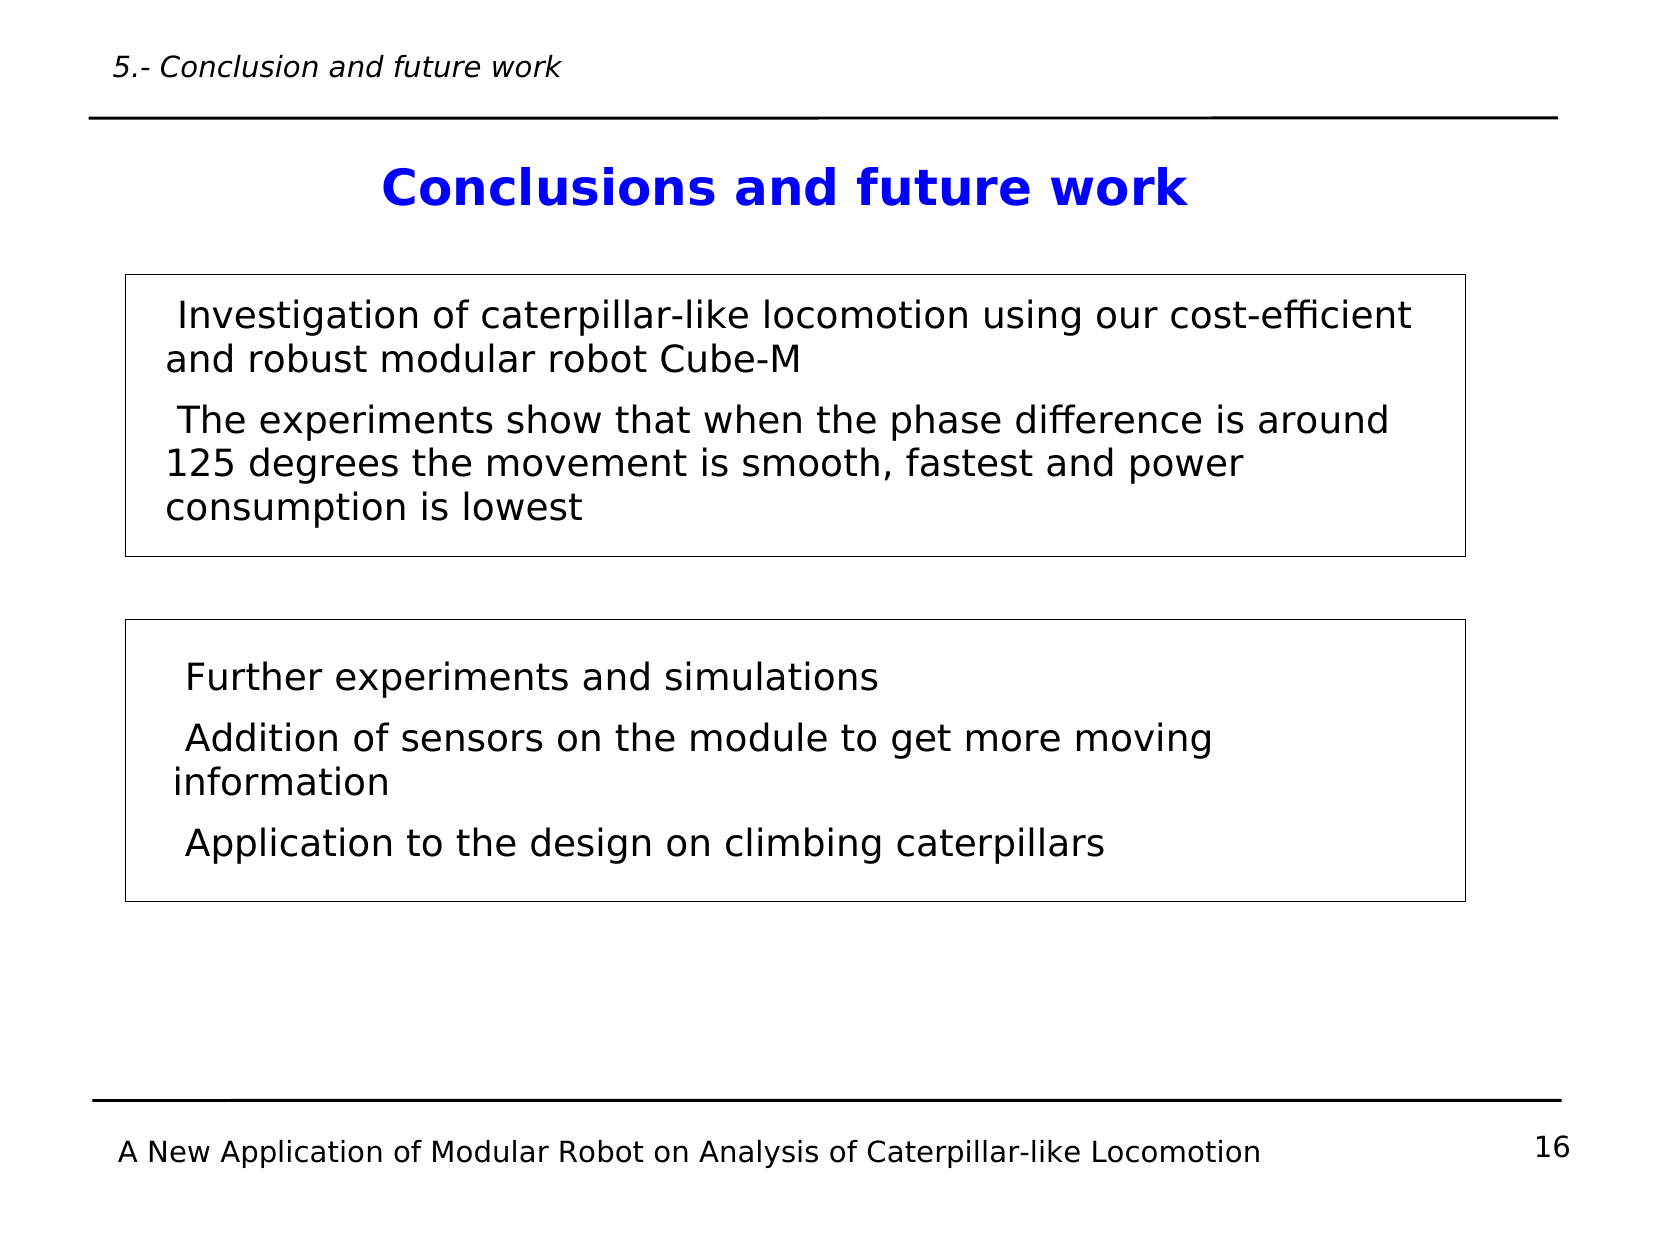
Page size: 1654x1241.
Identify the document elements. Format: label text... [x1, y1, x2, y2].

text_box A New Application of Modular Robot on Analysis of Caterpillar-like Locomotion [103, 1127, 1278, 1177]
text_box Further experiments and simulations Addition of sensors on the module to get more moving information Application to the design on climbing caterpillars [157, 648, 1451, 873]
text_box Conclusions and future work [366, 151, 1204, 225]
text_box Investigation of caterpillar-like locomotion using our cost-efficient and robust modular robot Cube-M The experiments show that when the phase difference is around 125 degrees the movement is smooth, fastest and power consumption is lowest [150, 286, 1443, 537]
text_box 5.- Conclusion and future work [97, 42, 578, 93]
